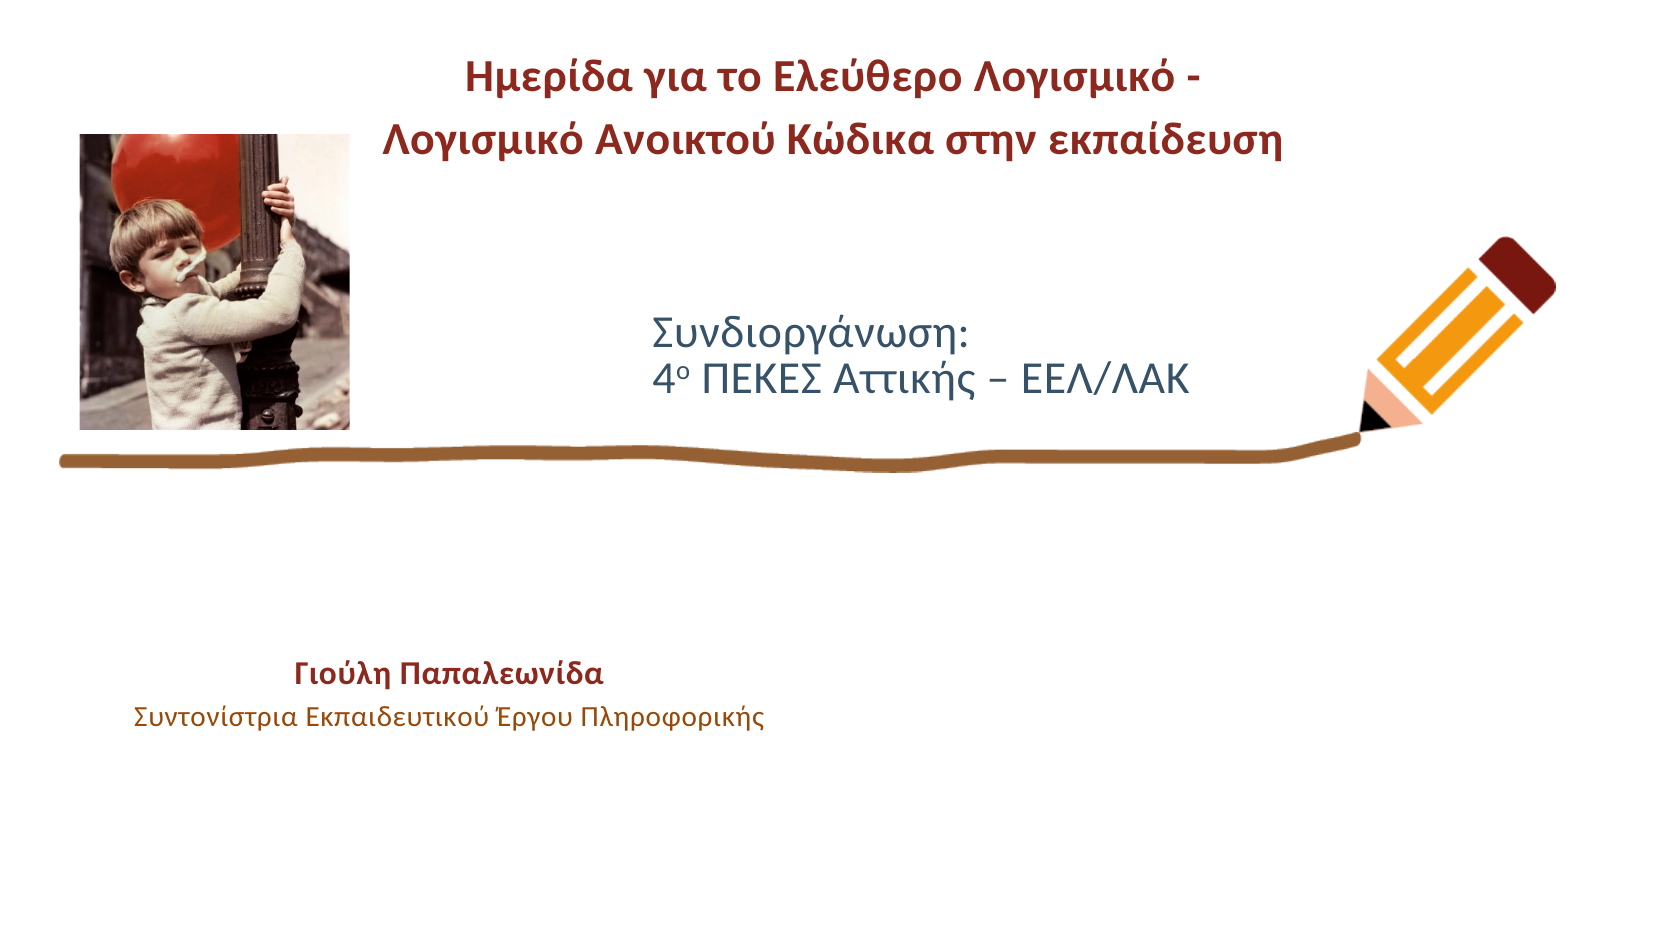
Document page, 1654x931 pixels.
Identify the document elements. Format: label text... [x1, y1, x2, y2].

picture [59, 134, 1556, 473]
text_box Συνδιοργάνωση: 4ο ΠΕΚΕΣ Αττικής – ΕΕΛ/ΛΑΚ [637, 305, 1221, 413]
list Γιούλη Παπαλεωνίδα Συντονίστρια Εκπαιδευτικού Έργου Πληροφορικής [27, 625, 816, 756]
title Ημερίδα για το Ελεύθερο Λογισμικό - Λογισμικό Ανοικτού Κώδικα στην εκπαίδευση [247, 37, 1422, 165]
